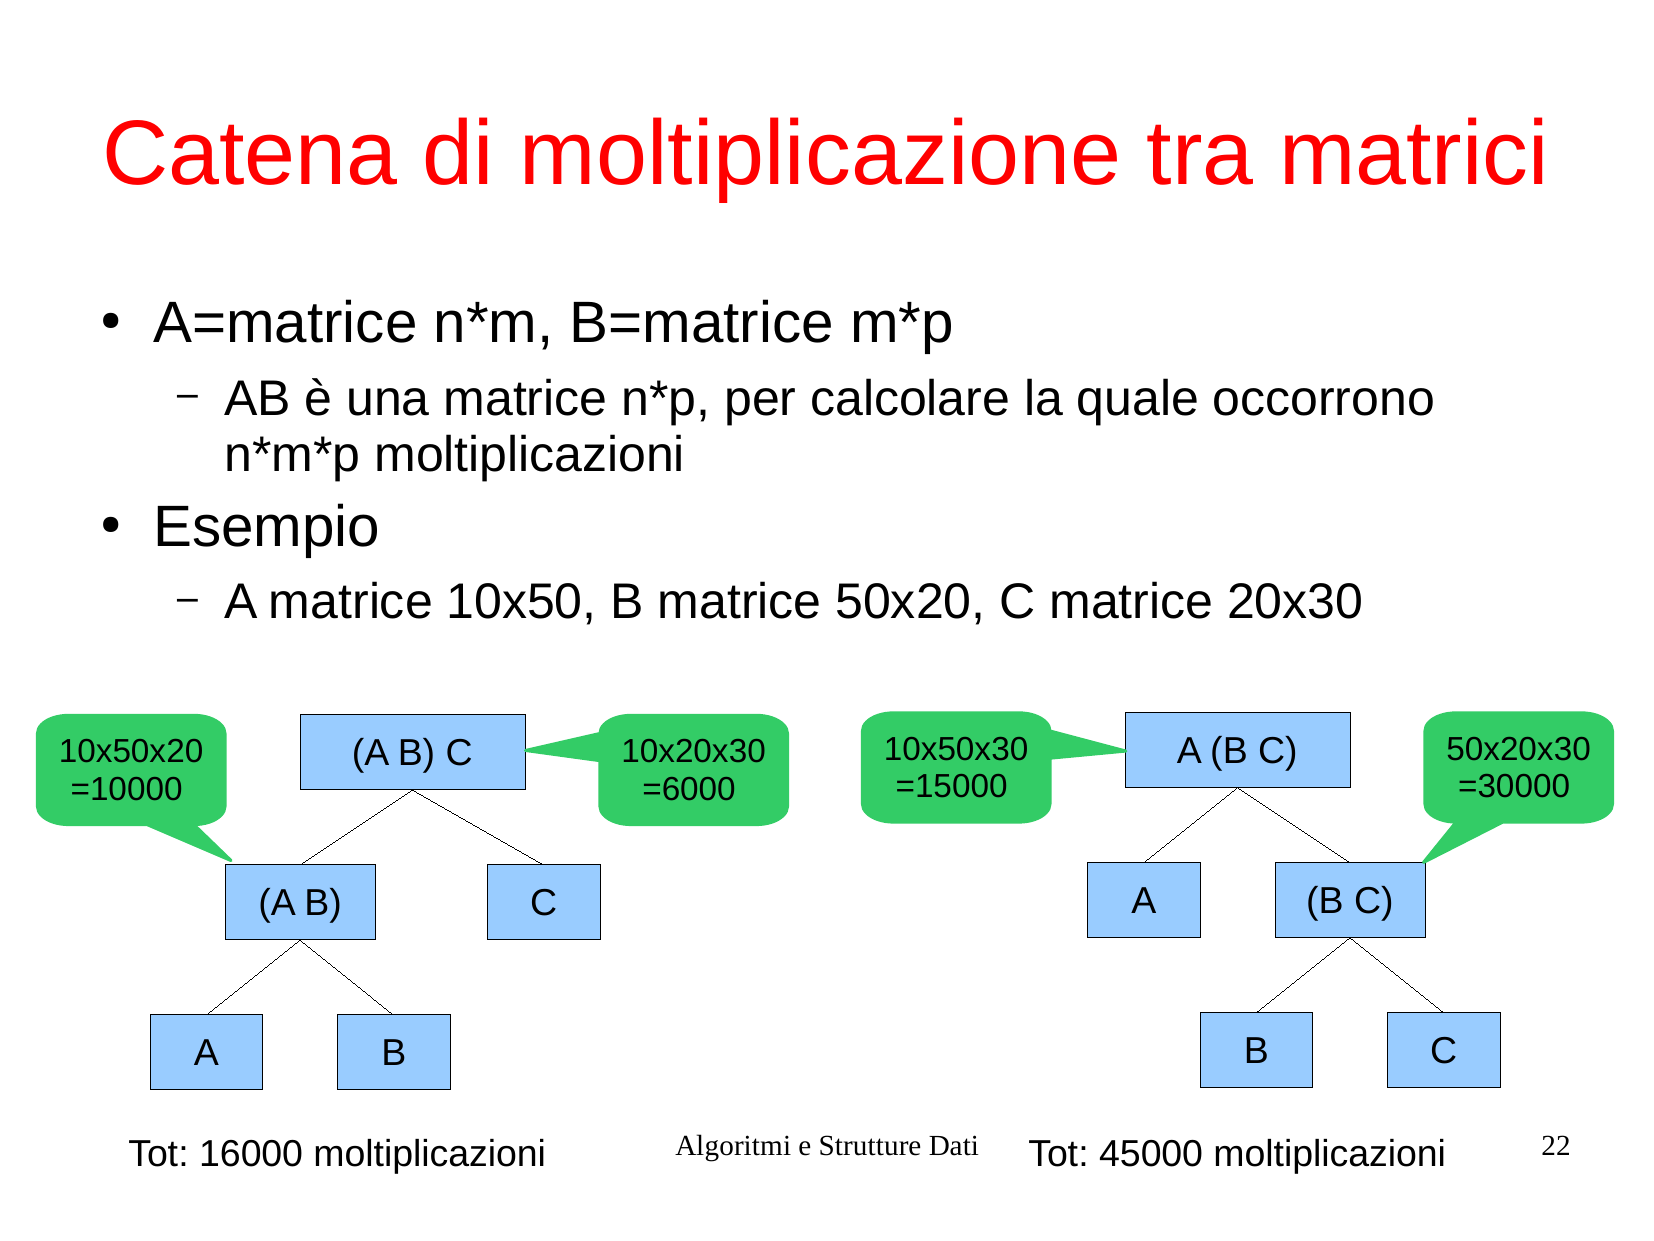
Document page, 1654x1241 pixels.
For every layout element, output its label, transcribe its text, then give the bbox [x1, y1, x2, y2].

list A=matrice n*m, B=matrice m*p AB è una matrice n*p, per calcolare la quale occorrono n*m*p moltiplicazioni Esempio A matrice 10x50, B matrice 50x20, C matrice 20x30 [82, 290, 1571, 1109]
text_box Tot: 16000 moltiplicazioni [113, 1125, 562, 1182]
text_box C [487, 864, 601, 940]
text_box B [337, 1014, 451, 1090]
text_box A [1087, 862, 1201, 938]
text_box C [1387, 1012, 1501, 1088]
title Catena di moltiplicazione tra matrici [82, 49, 1571, 257]
text_box (A B) [225, 864, 376, 940]
text_box (B C) [1275, 862, 1426, 938]
text_box 10x20x30 =6000 [525, 715, 788, 825]
text_box A (B C) [1125, 712, 1351, 788]
text_box B [1200, 1012, 1313, 1088]
text_box 50x20x30 =30000 [1423, 712, 1613, 863]
text_box Tot: 45000 moltiplicazioni [1013, 1125, 1462, 1182]
text_box (A B) C [300, 714, 526, 790]
text_box 10x50x20 =10000 [37, 715, 232, 861]
text_box A [150, 1014, 263, 1090]
text_box 10x50x30 =15000 [862, 712, 1126, 823]
